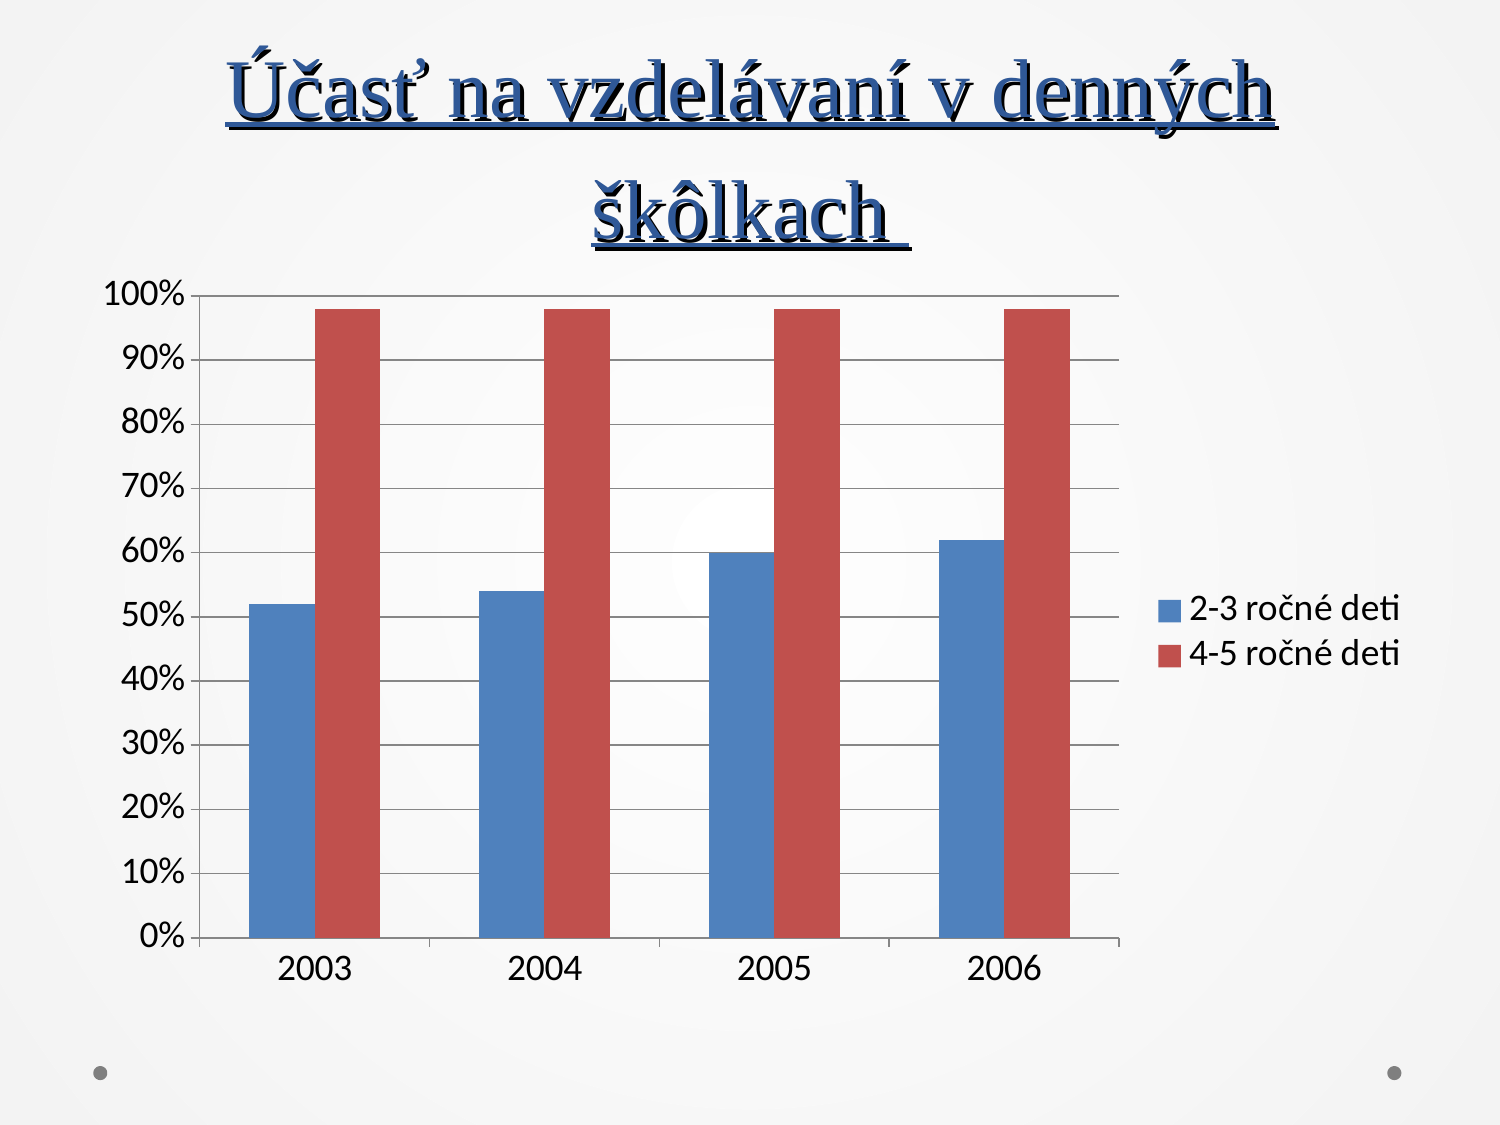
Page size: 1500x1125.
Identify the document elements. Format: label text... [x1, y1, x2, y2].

chart [75, 262, 1426, 1005]
title Účasť na vzdelávaní v denných škôlkach [75, 0, 1426, 262]
